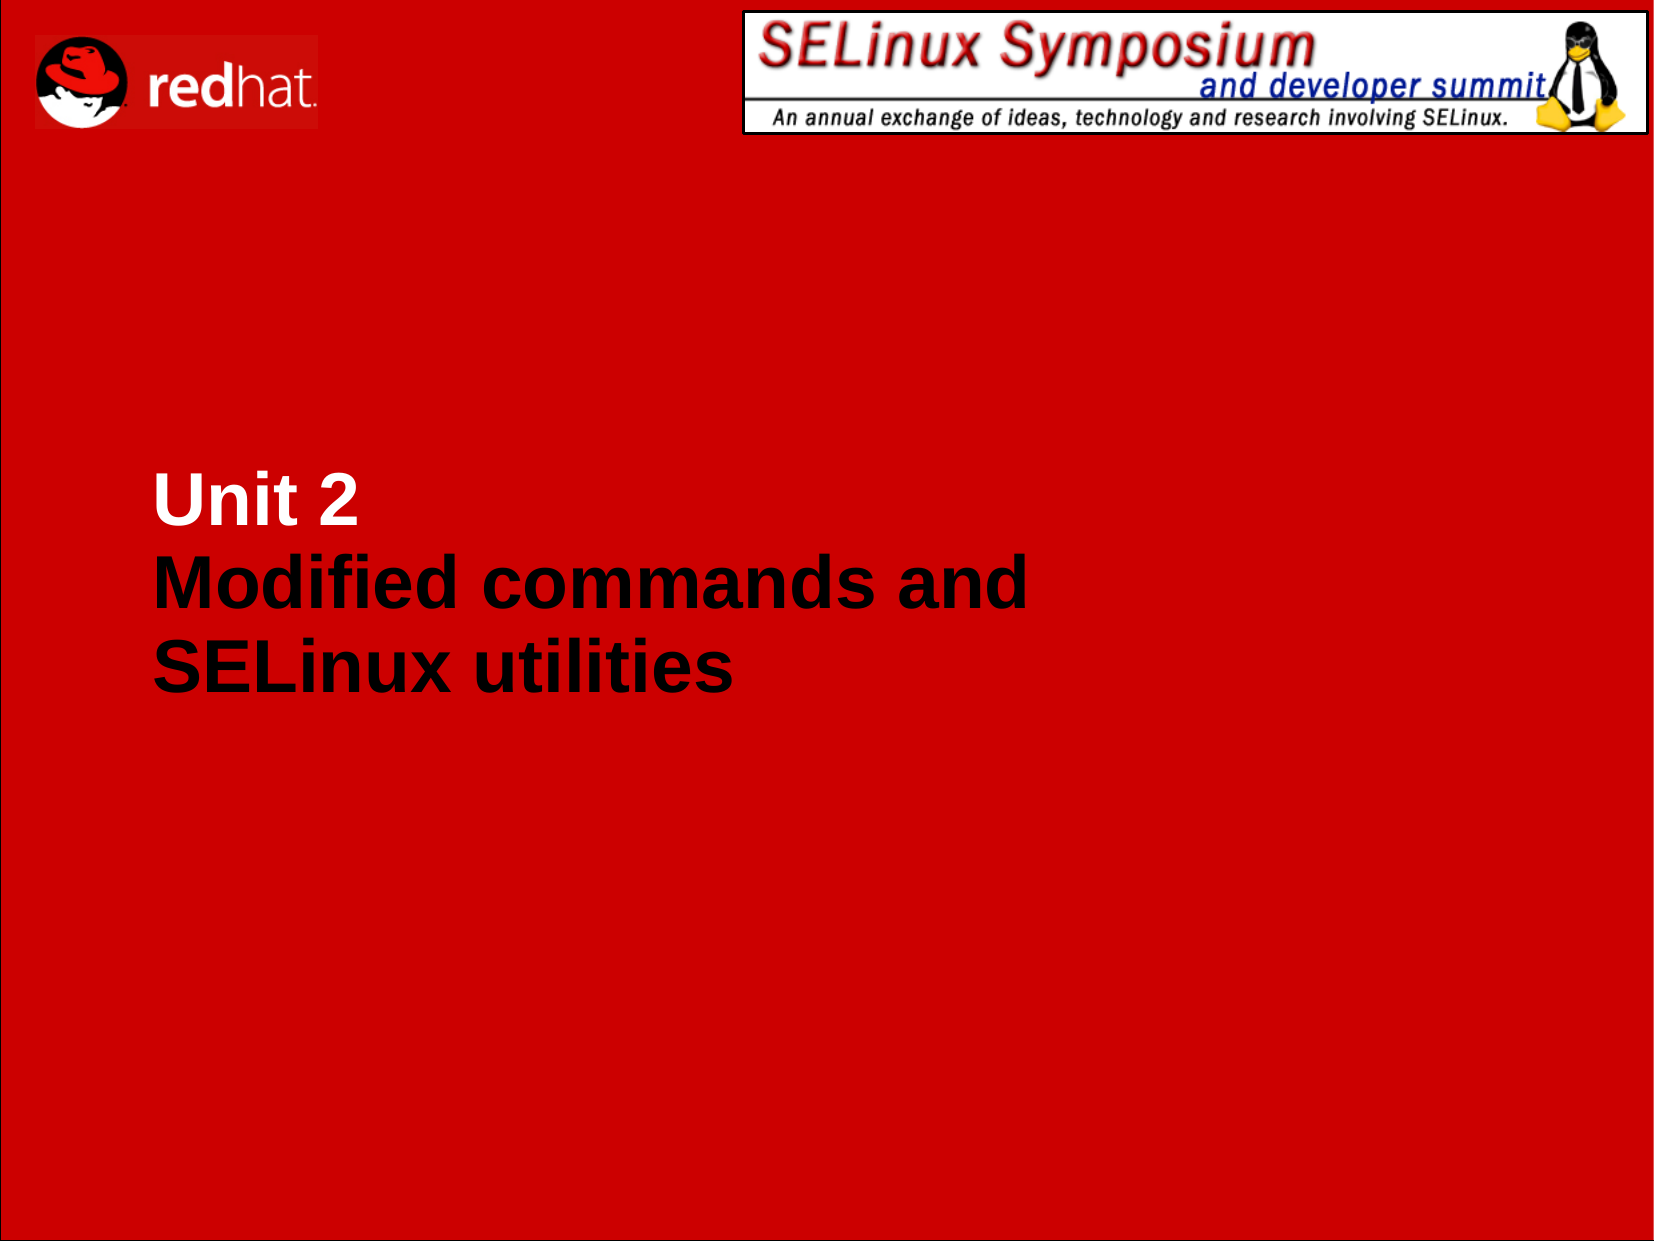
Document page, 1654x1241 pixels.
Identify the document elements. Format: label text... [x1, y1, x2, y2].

picture [745, 13, 1646, 132]
picture [35, 35, 318, 129]
text_box [148, 640, 474, 879]
text_box Unit 2 Modified commands and SELinux utilities [152, 457, 1336, 908]
